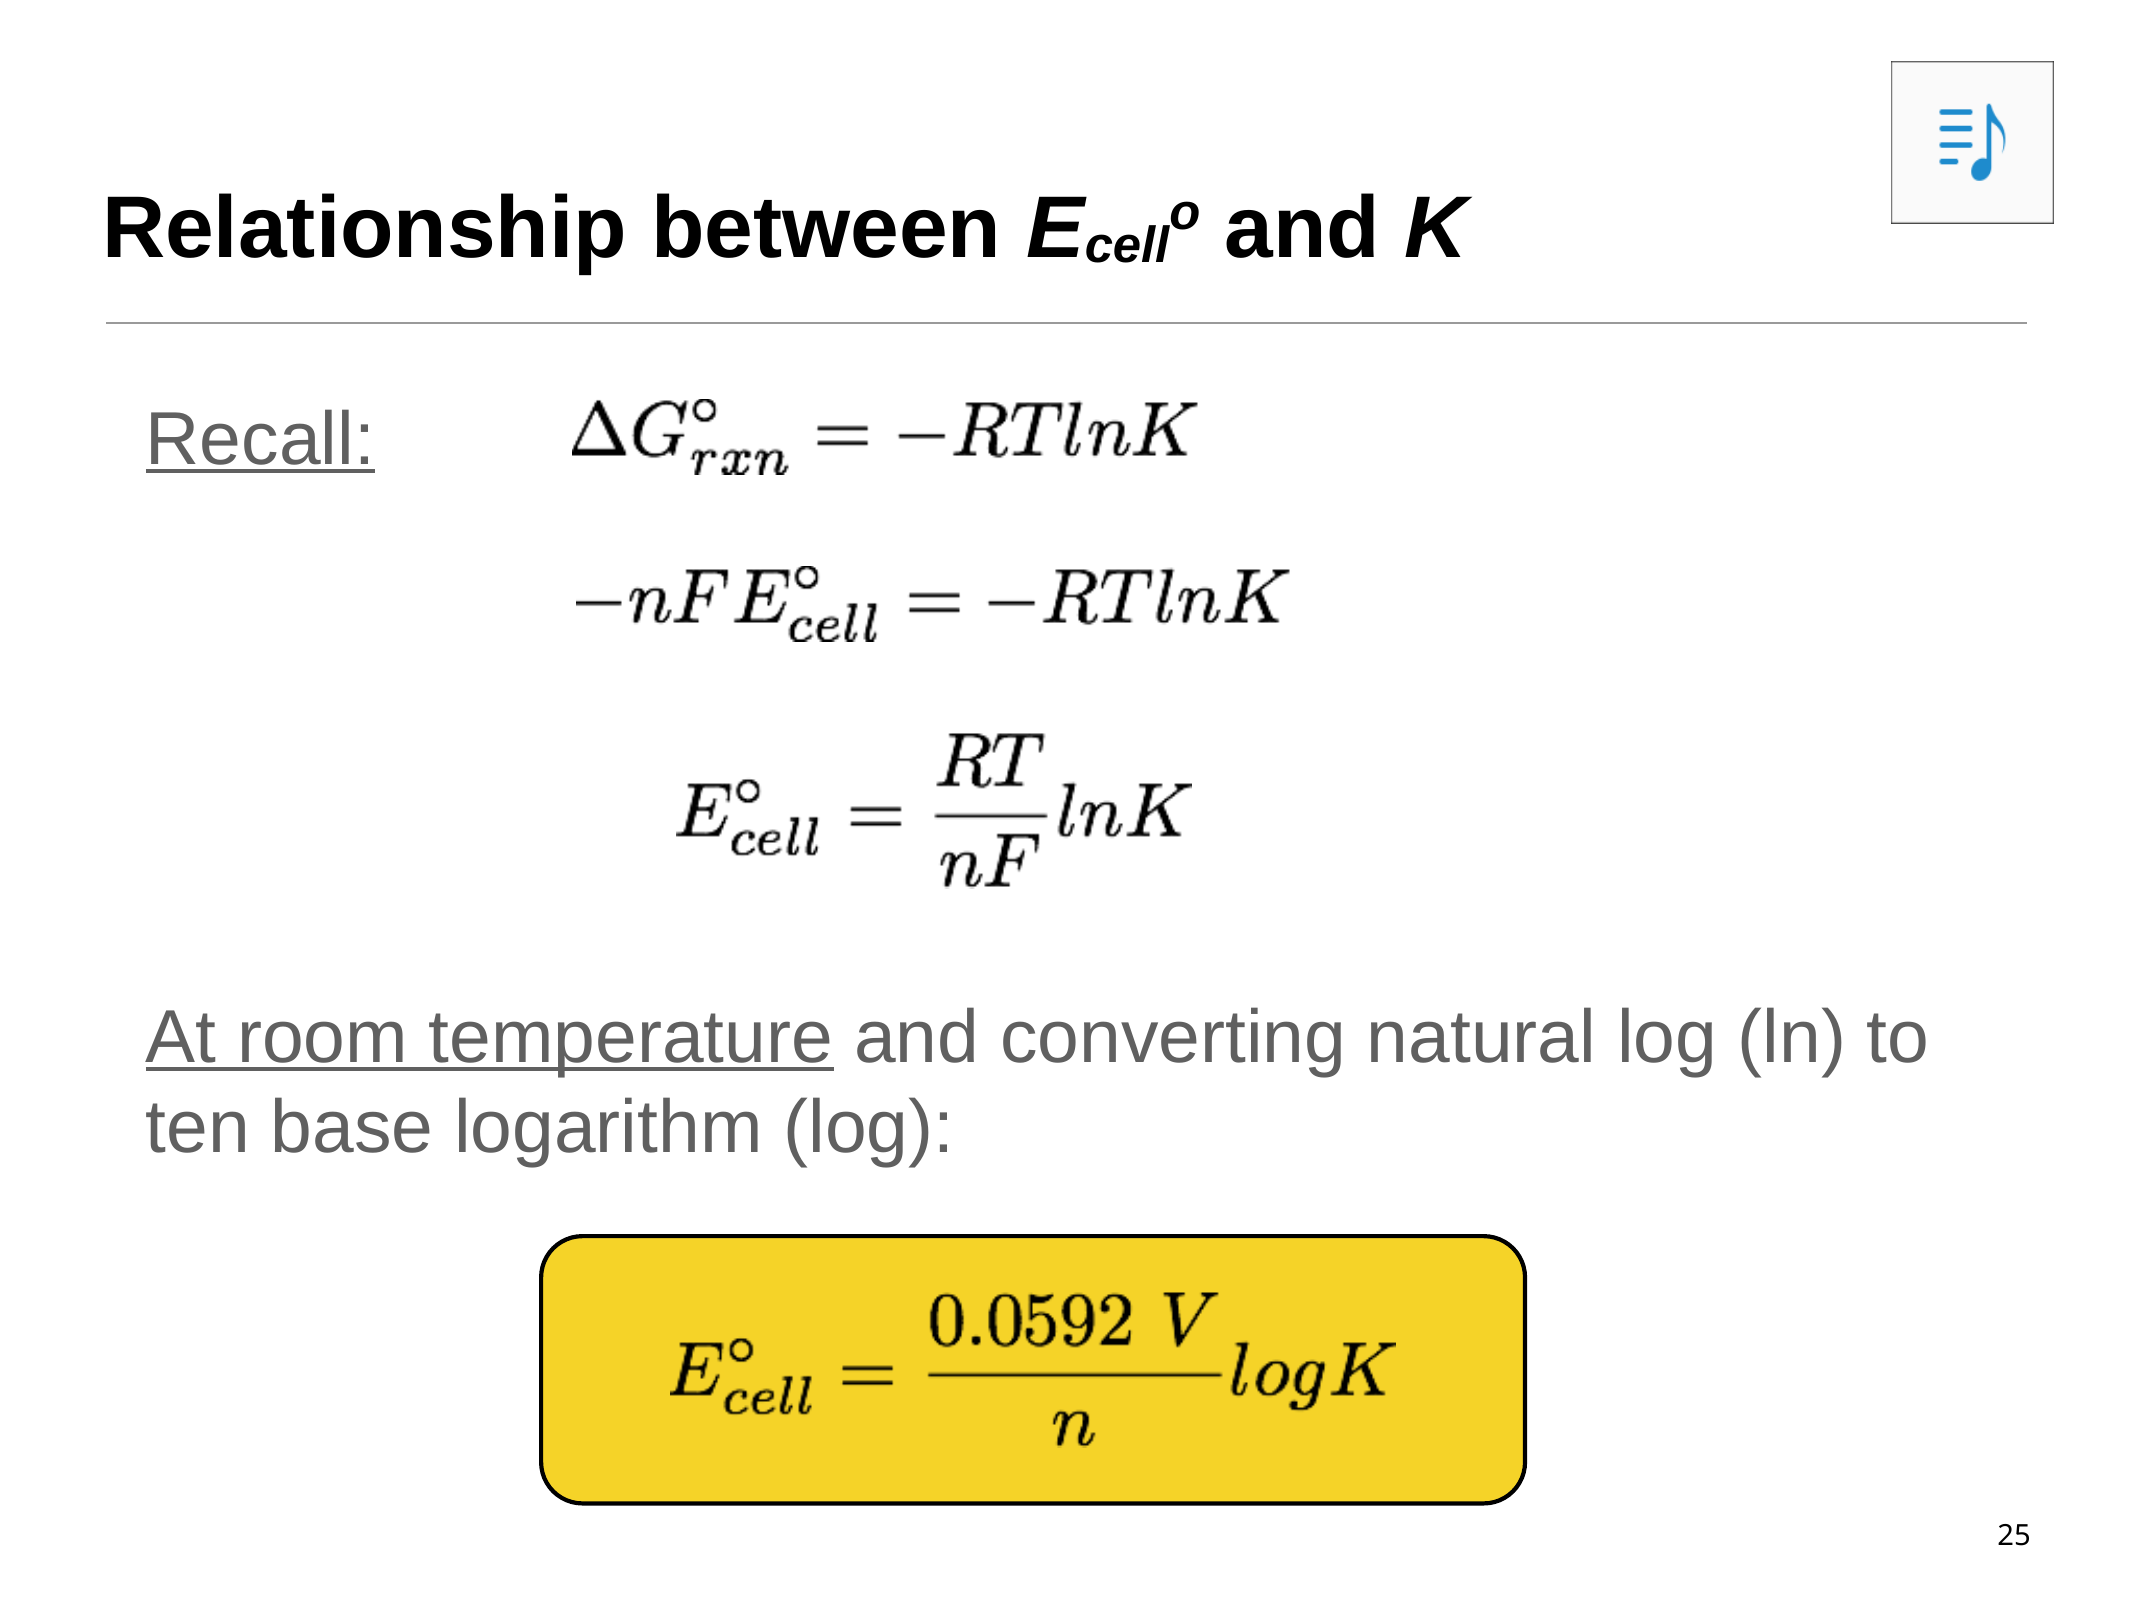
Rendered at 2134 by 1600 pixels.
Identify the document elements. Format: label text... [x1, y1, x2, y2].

text_box At room temperature and converting natural log (ln) to ten base logarithm (log): [93, 979, 2040, 1108]
title Relationship between Ecello and K [93, 54, 2040, 284]
picture [572, 399, 1200, 475]
picture [676, 732, 1192, 889]
text_box [1890, 60, 2056, 226]
picture [670, 1291, 1396, 1448]
text_box [541, 1236, 1526, 1504]
picture [576, 566, 1292, 642]
list Recall: [93, 381, 2040, 509]
